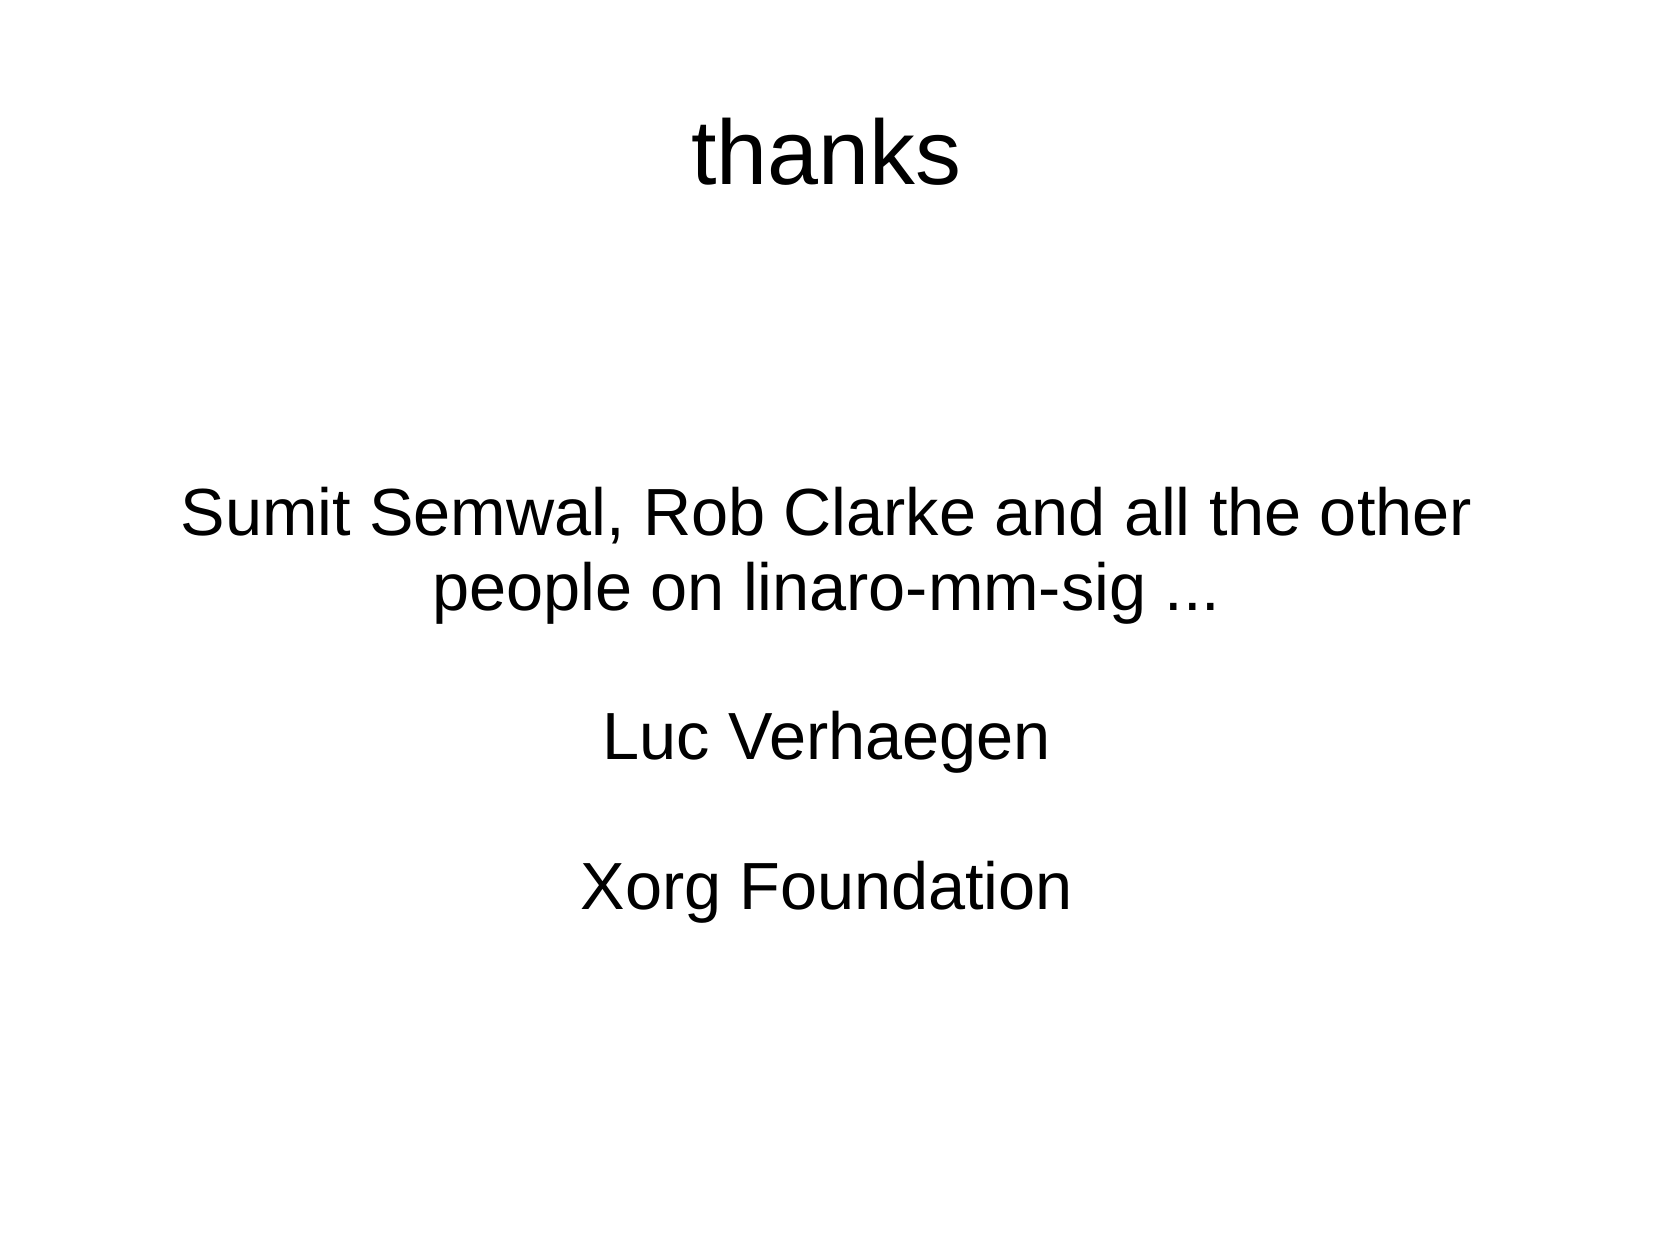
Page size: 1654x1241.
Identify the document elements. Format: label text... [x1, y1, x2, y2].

title thanks [82, 49, 1571, 257]
subtitle Sumit Semwal, Rob Clarke and all the other people on linaro-mm-sig ... Luc Verhaegen Xorg Foundation [82, 290, 1571, 1109]
